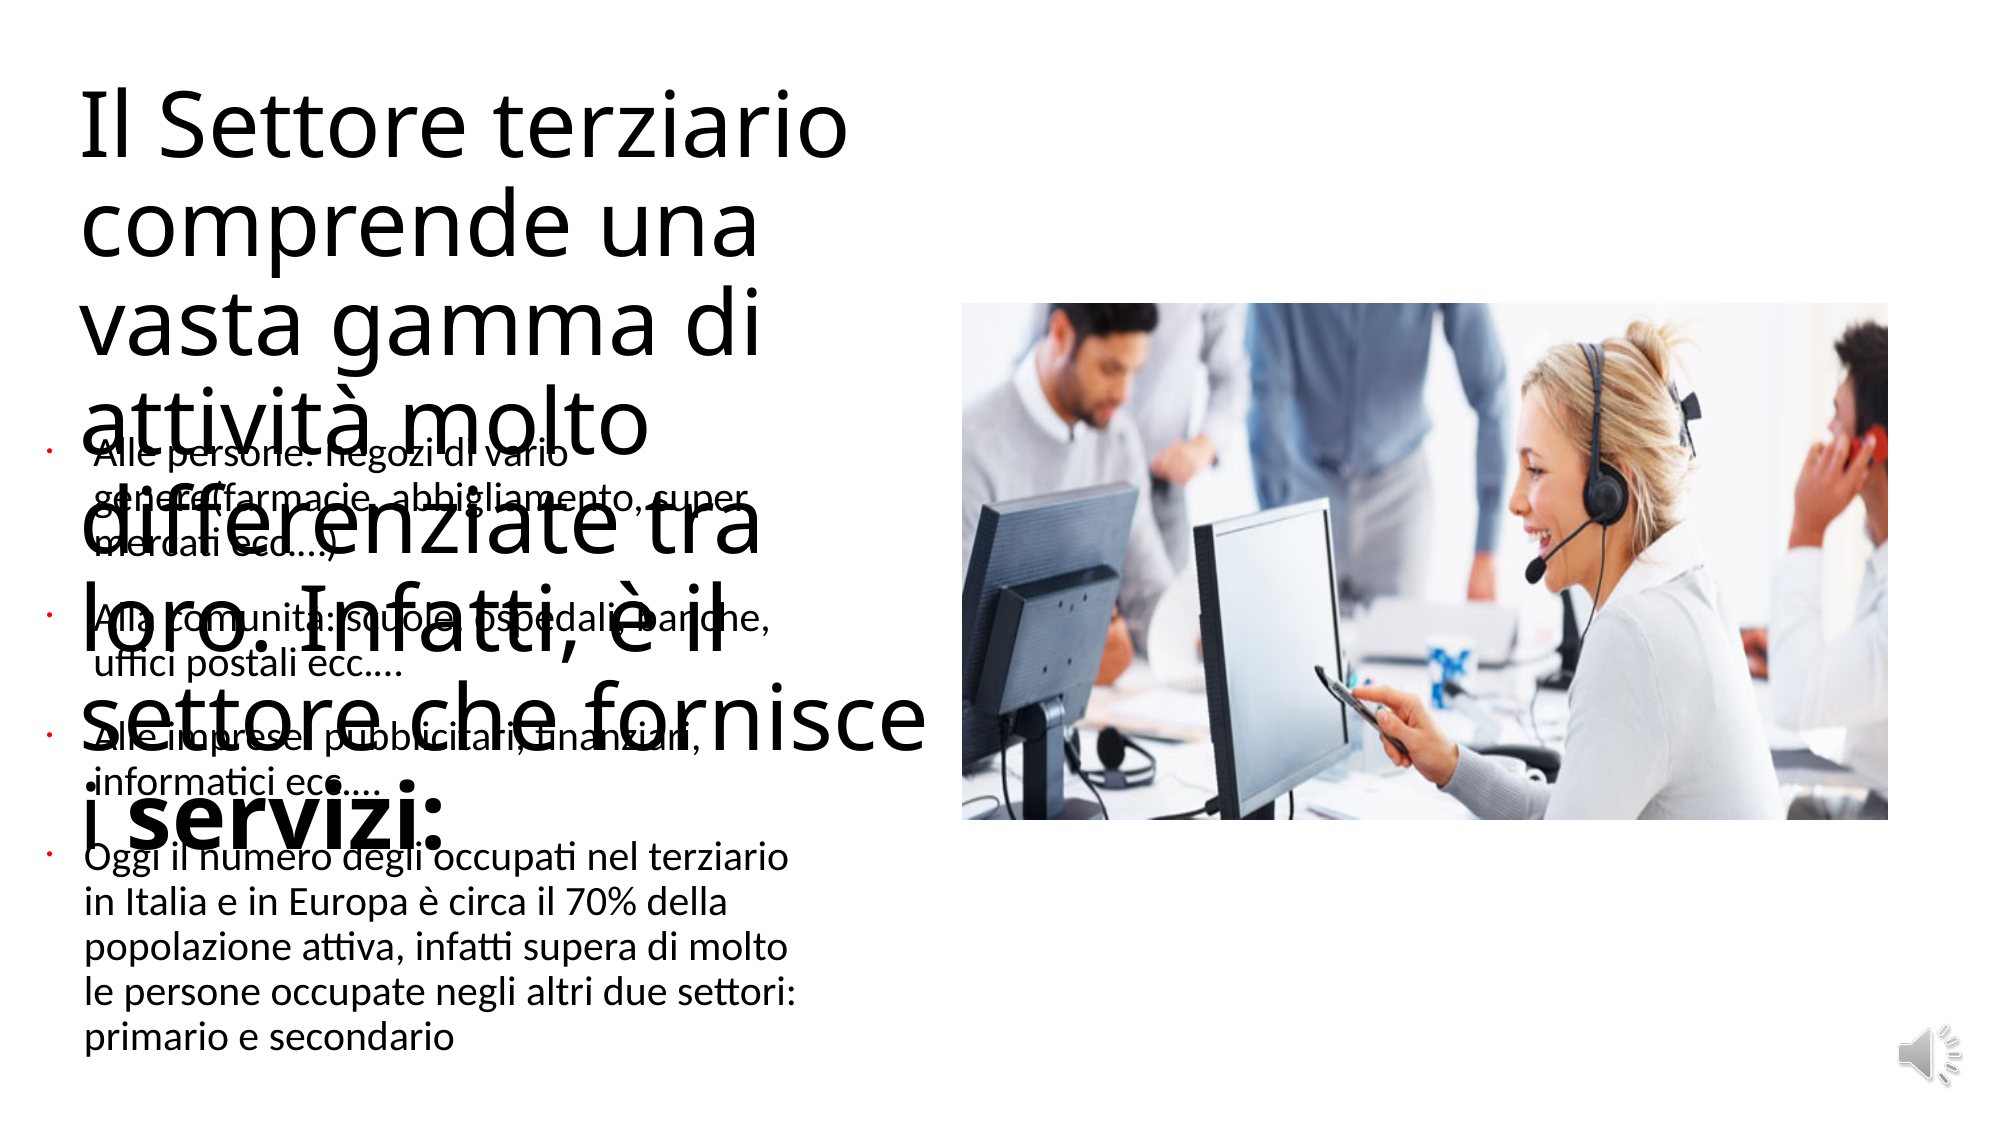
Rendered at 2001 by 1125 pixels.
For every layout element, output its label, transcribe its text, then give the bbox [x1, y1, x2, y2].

list Alle persone: negozi di vario genere(farmacie, abbigliamento, super mercati ecc.…) Alla comunità: scuole, ospedali, banche, uffici postali ecc.… Alle imprese: pubblicitari, finanziari, informatici ecc.… Oggi il numero degli occupati nel terziario in Italia e in Europa è circa il 70% della popolazione attiva, infatti supera di molto le persone occupate negli altri due settori: primario e secondario [31, 423, 825, 1095]
picture [888, 177, 1901, 977]
title Il Settore terziario comprende una vasta gamma di attività molto differenziate tra loro. Infatti, è il settore che fornisce i servizi: [64, 70, 945, 402]
picture [1897, 1022, 1965, 1090]
